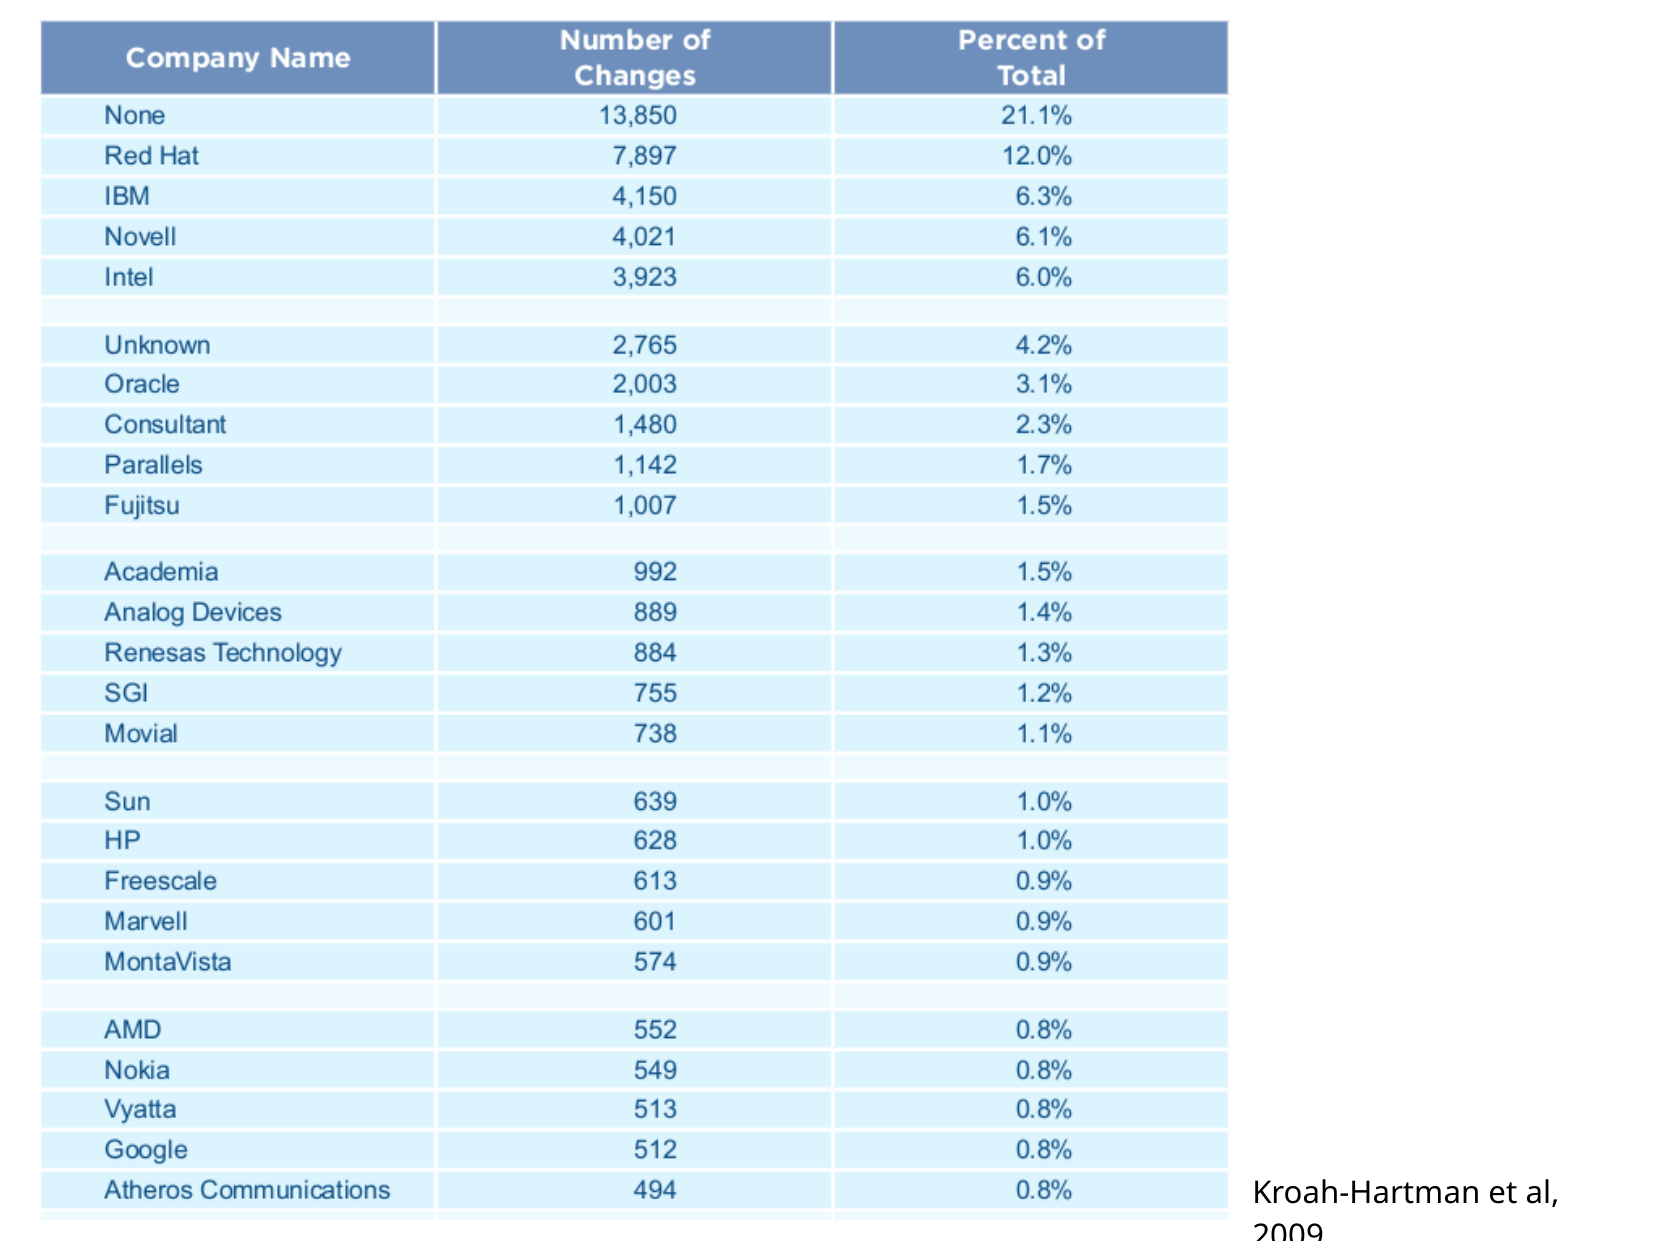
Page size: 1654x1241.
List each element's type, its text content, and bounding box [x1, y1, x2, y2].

picture [30, 19, 1243, 1220]
text_box Kroah-Hartman et al, 2009 [1237, 1162, 1651, 1241]
